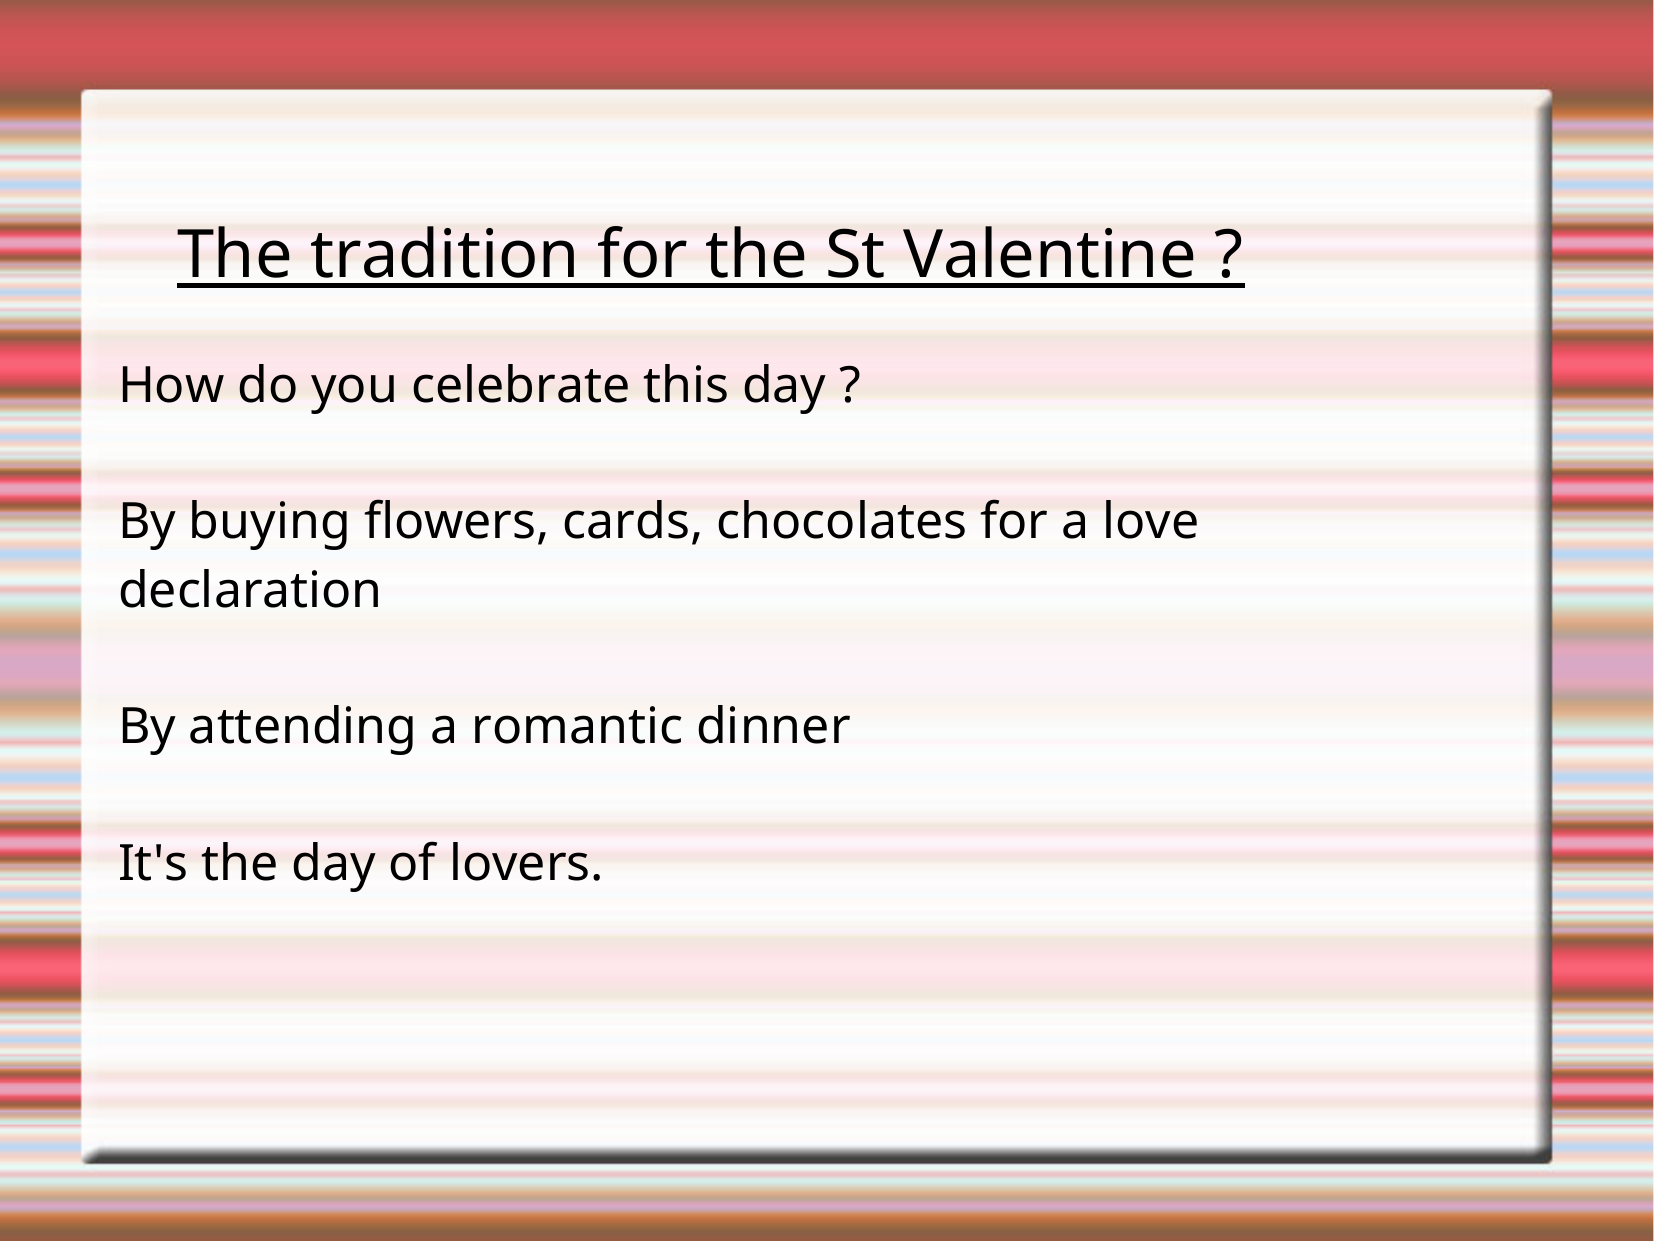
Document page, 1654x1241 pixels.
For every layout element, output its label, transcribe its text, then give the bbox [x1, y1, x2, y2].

text_box The tradition for the St Valentine ? [177, 206, 1477, 291]
text_box How do you celebrate this day ? By buying flowers, cards, chocolates for a love declaration By attending a romantic dinner It's the day of lovers. [118, 348, 1364, 930]
picture [0, 0, 1654, 1241]
